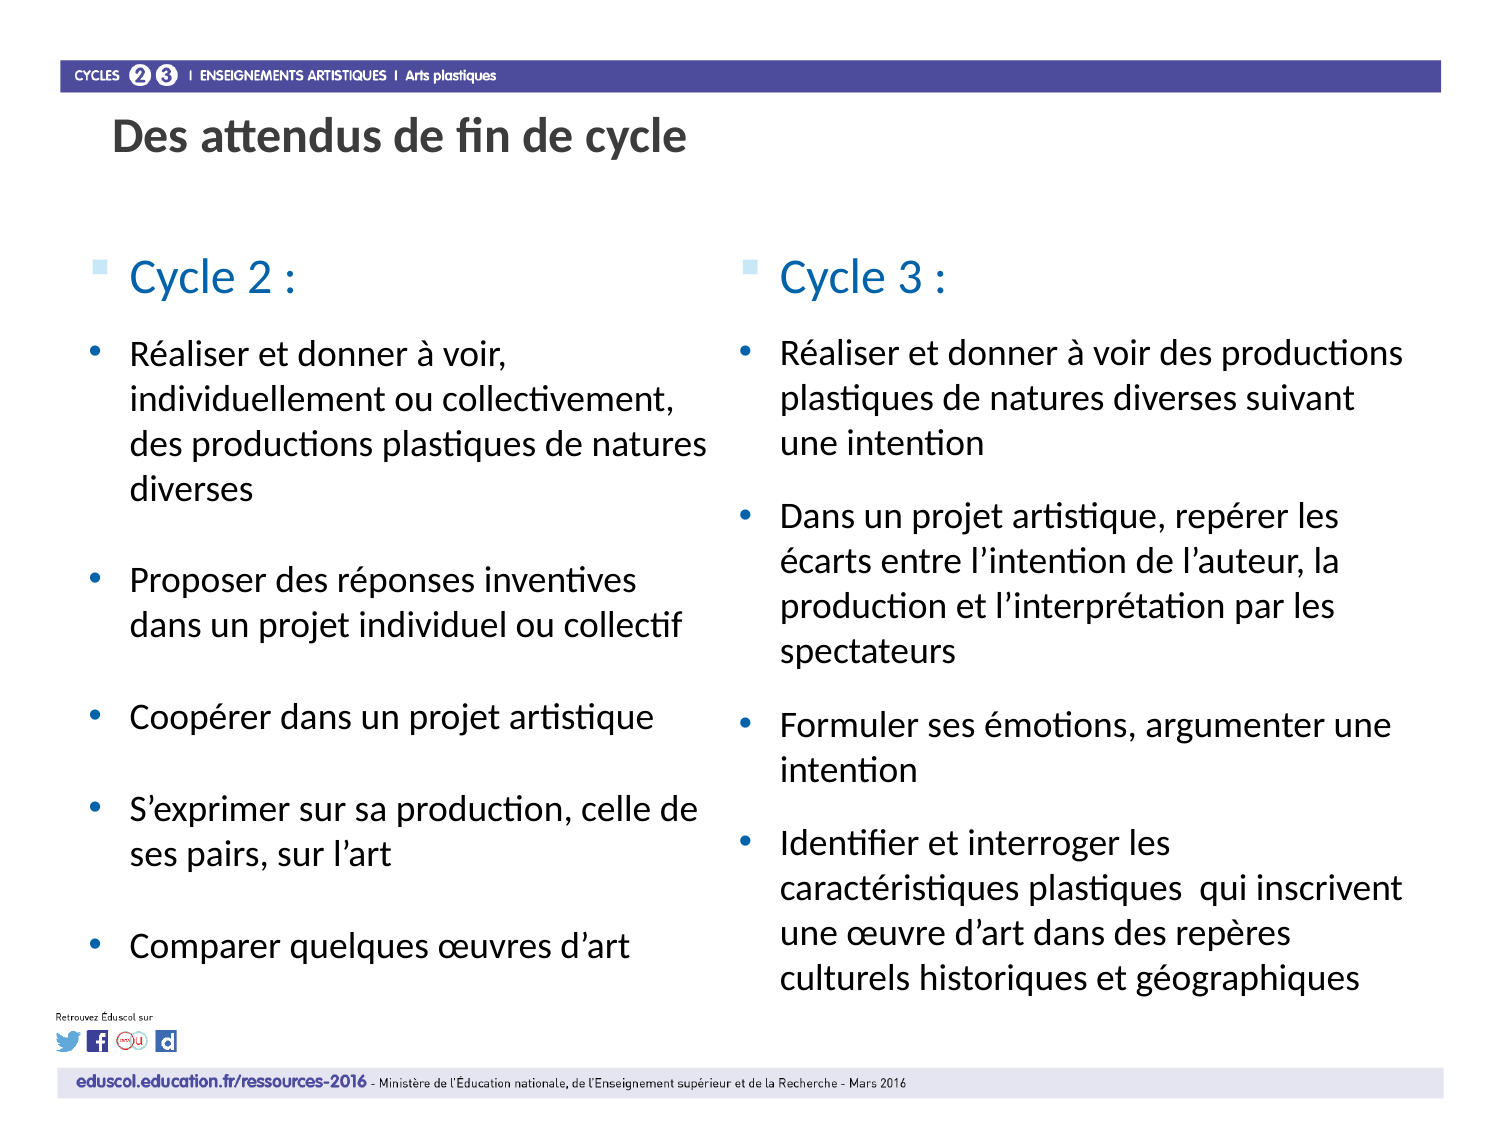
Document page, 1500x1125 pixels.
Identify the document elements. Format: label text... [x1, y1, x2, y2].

picture [0, 1008, 1500, 1125]
title Des attendus de fin de cycle [112, 95, 1388, 244]
picture [0, 0, 1500, 95]
list Cycle 3 : Réaliser et donner à voir des productions plastiques de natures diverses suivant une intention Dans un projet artistique, repérer les écarts entre l’intention de l’auteur, la production et l’interprétation par les spectateurs Formuler ses émotions, argumenter une intention Identifier et interroger les caractéristiques plastiques qui inscrivent une œuvre d’art dans des repères culturels historiques et géographiques [738, 243, 1412, 998]
list Cycle 2 : Réaliser et donner à voir, individuellement ou collectivement, des productions plastiques de natures diverses Proposer des réponses inventives dans un projet individuel ou collectif Coopérer dans un projet artistique S’exprimer sur sa production, celle de ses pairs, sur l’art Comparer quelques œuvres d’art [88, 243, 714, 966]
